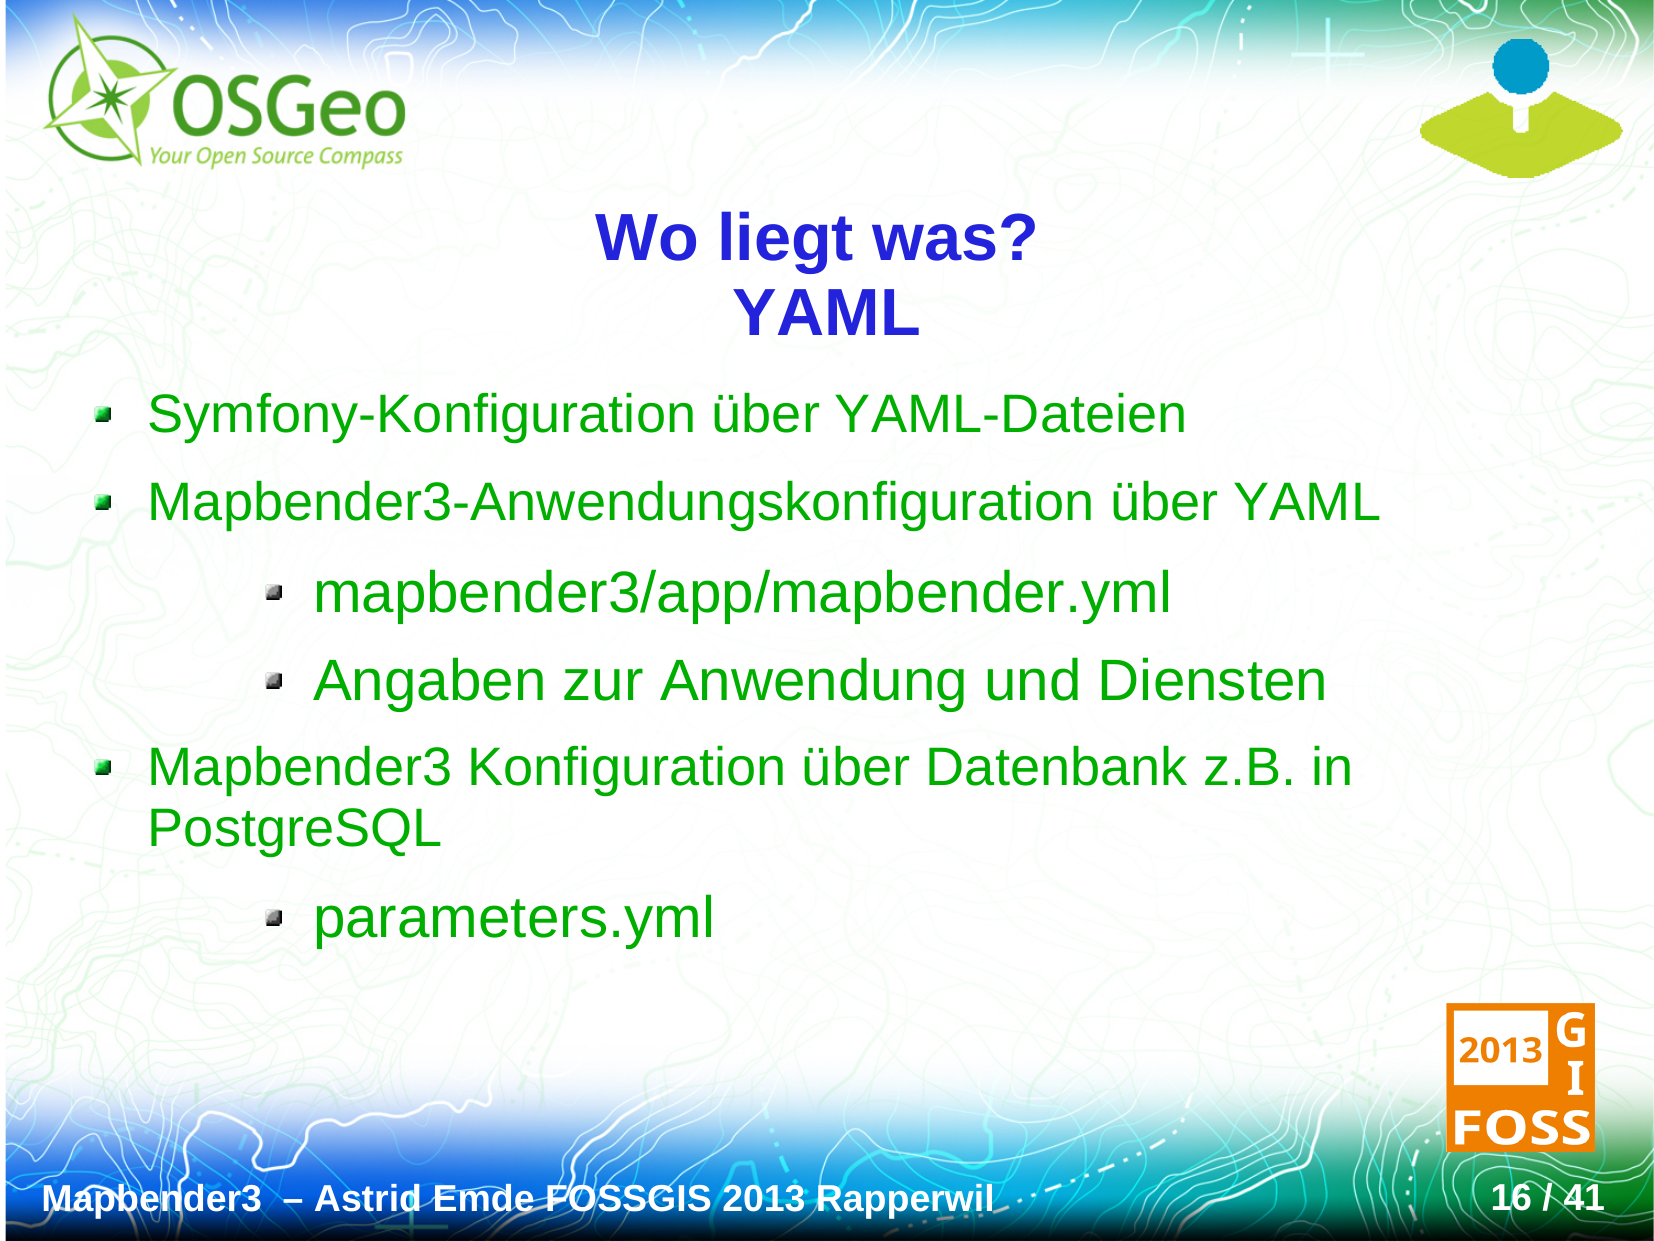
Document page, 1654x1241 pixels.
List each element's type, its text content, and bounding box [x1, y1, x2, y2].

title Wo liegt was? YAML [82, 188, 1571, 361]
picture [5, 0, 1654, 1241]
list Symfony-Konfiguration über YAML-Dateien Mapbender3-Anwendungskonfiguration über YAML mapbender3/app/mapbender.yml Angaben zur Anwendung und Diensten Mapbender3 Konfiguration über Datenbank z.B. in PostgreSQL parameters.yml [76, 383, 1565, 1188]
